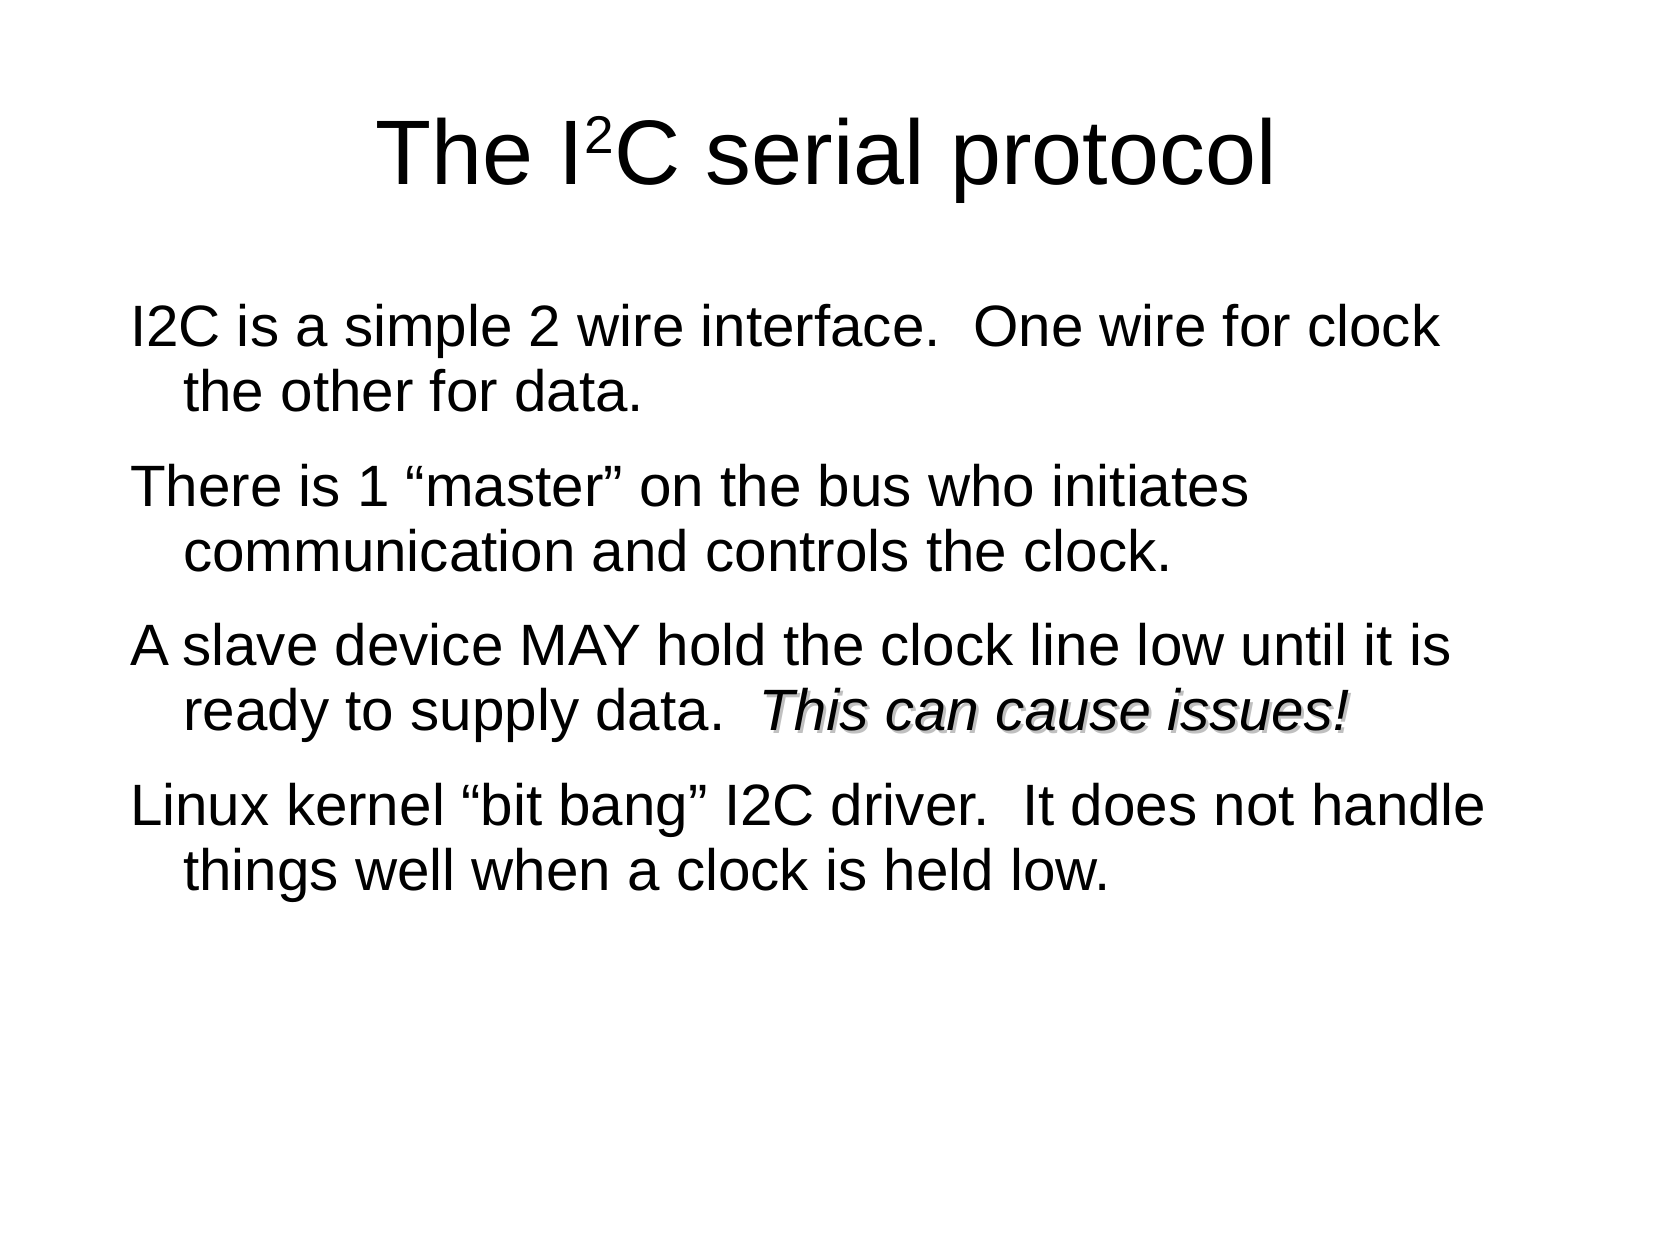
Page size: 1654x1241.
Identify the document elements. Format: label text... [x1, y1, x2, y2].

title The I2C serial protocol [82, 49, 1571, 257]
list I2C is a simple 2 wire interface. One wire for clock the other for data. There is 1 “master” on the bus who initiates communication and controls the clock. A slave device MAY hold the clock line low until it is ready to supply data. This can cause issues! Linux kernel “bit bang” I2C driver. It does not handle things well when a clock is held low. [112, 293, 1525, 1075]
